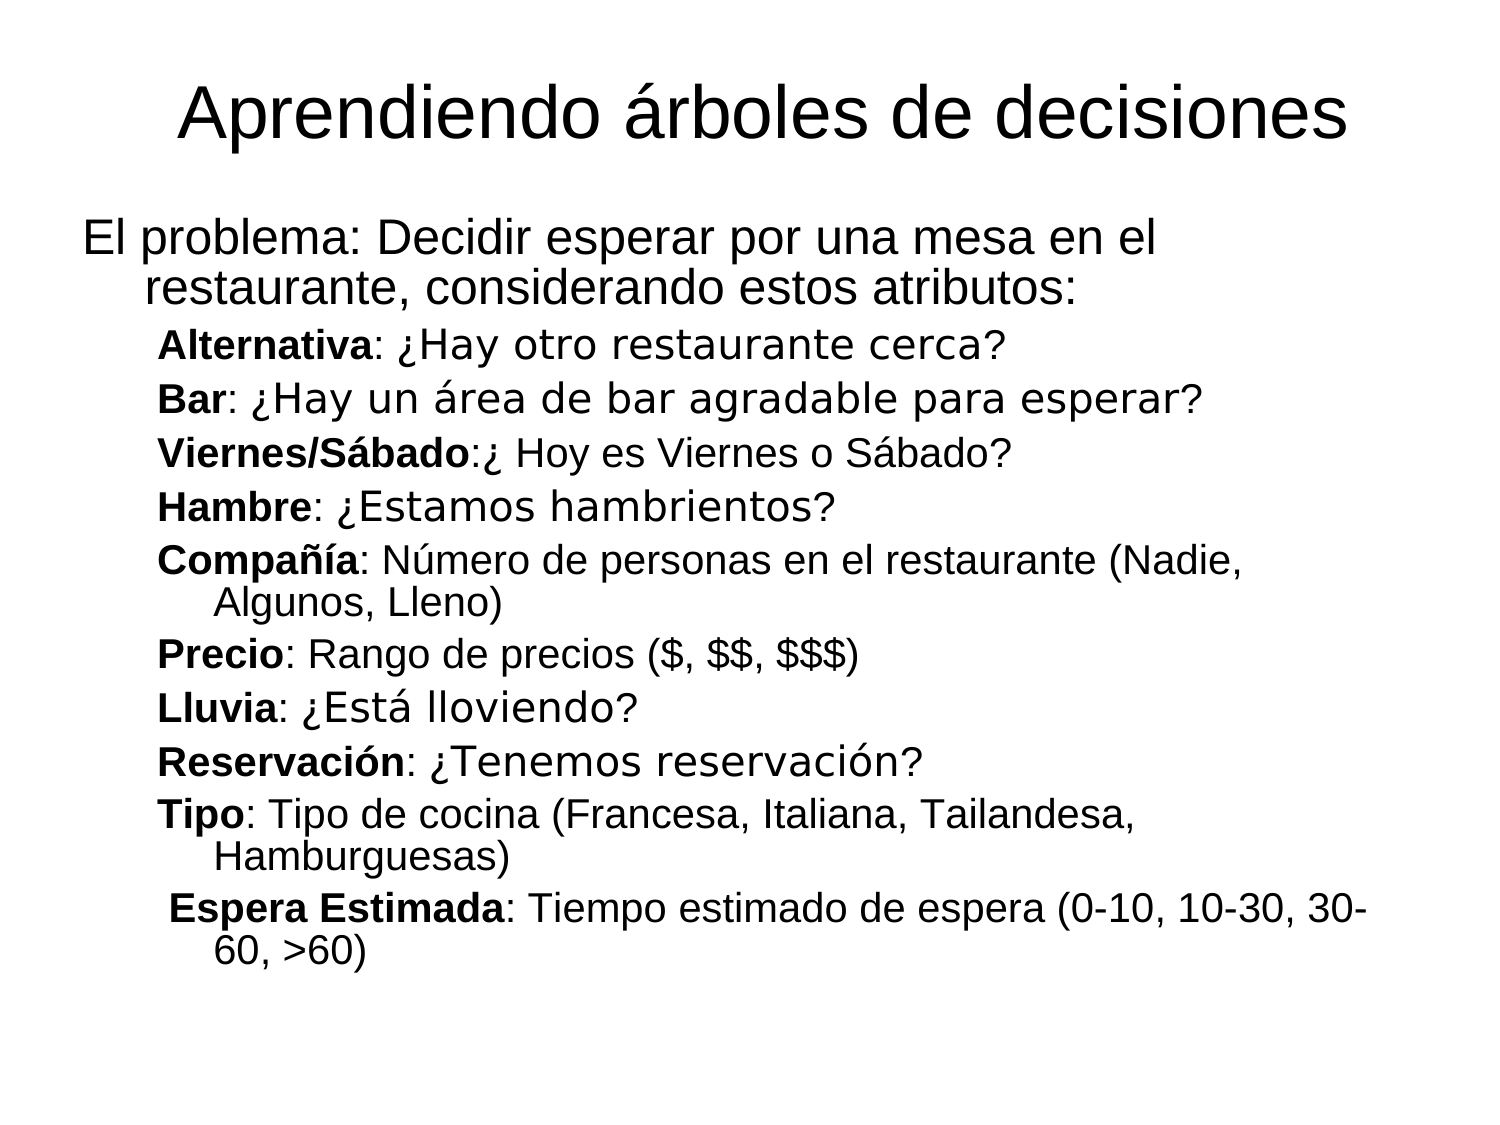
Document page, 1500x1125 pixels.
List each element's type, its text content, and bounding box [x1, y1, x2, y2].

title Aprendiendo árboles de decisiones [88, 19, 1439, 207]
list El problema: Decidir esperar por una mesa en el restaurante, considerando estos atributos: Alternativa: ¿Hay otro restaurante cerca? Bar: ¿Hay un área de bar agradable para esperar? Viernes/Sábado:¿ Hoy es Viernes o Sábado? Hambre: ¿Estamos hambrientos? Compañía: Número de personas en el restaurante (Nadie, Algunos, Lleno) Precio: Rango de precios ($, $$, $$$) Lluvia: ¿Está lloviendo? Reservación: ¿Tenemos reservación? Tipo: Tipo de cocina (Francesa, Italiana, Tailandesa, Hamburguesas) Espera Estimada: Tiempo estimado de espera (0-10, 10-30, 30-60, >60) [67, 206, 1418, 1004]
